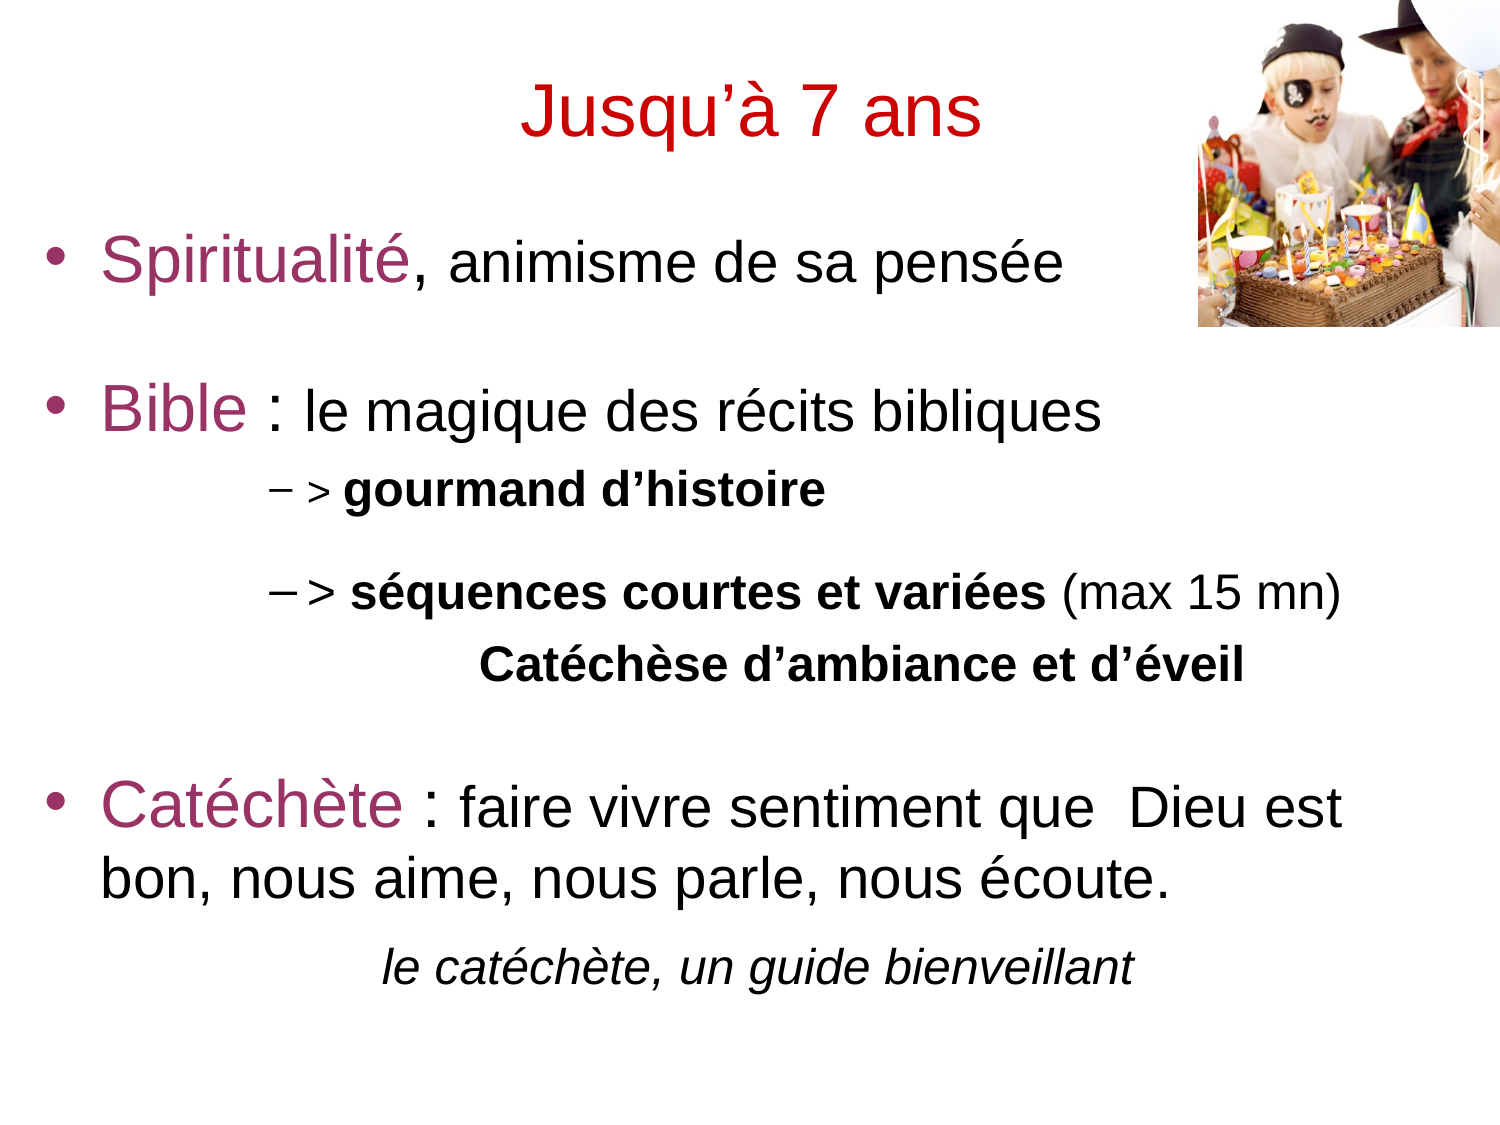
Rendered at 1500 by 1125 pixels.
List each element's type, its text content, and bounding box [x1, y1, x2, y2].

picture [1198, 0, 1500, 327]
list Spiritualité, animisme de sa pensée Bible : le magique des récits bibliques > gourmand d’histoire > séquences courtes et variées (max 15 mn) Catéchèse d’ambiance et d’éveil Catéchète : faire vivre sentiment que Dieu est bon, nous aime, nous parle, nous écoute. le catéchète, un guide bienveillant [29, 208, 1471, 1094]
title Jusqu’à 7 ans [76, 31, 1198, 183]
